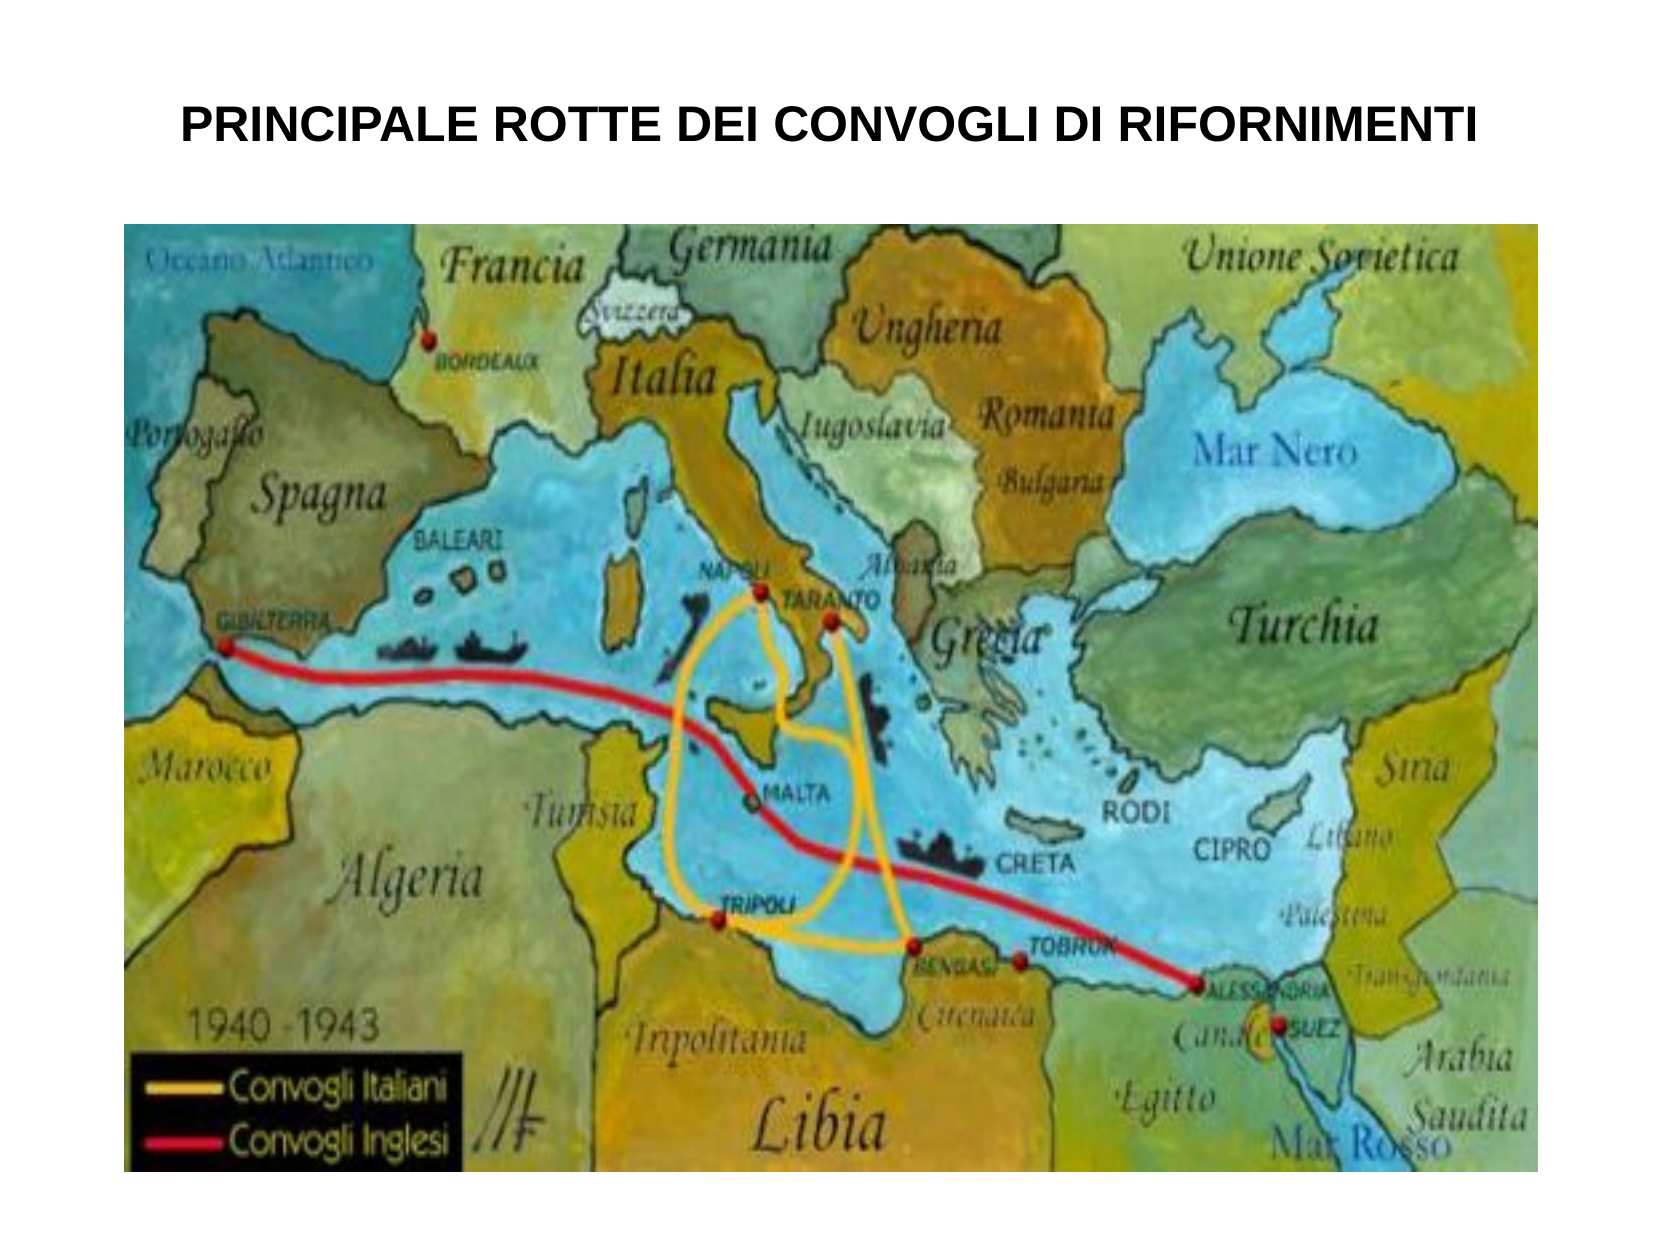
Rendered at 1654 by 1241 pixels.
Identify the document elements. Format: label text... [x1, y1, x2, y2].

text_box PRINCIPALE ROTTE DEI CONVOGLI DI RIFORNIMENTI [165, 88, 1494, 160]
picture [124, 224, 1538, 1172]
